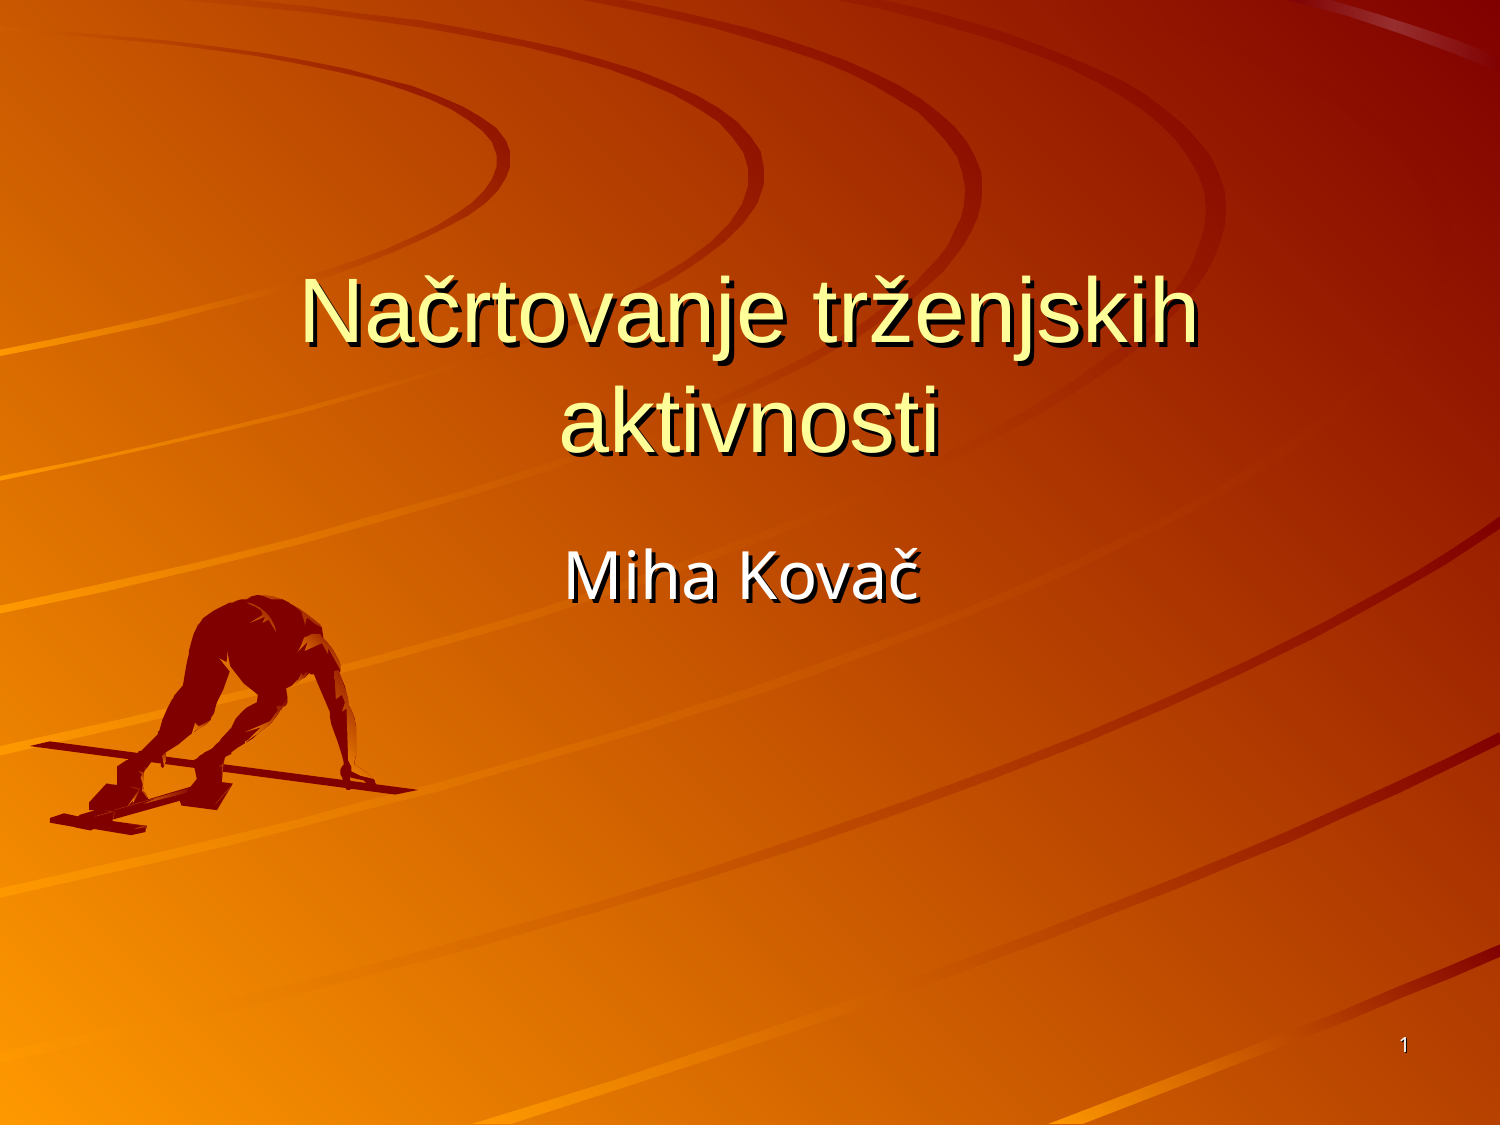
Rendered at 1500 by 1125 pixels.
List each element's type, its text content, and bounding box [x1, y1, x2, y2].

text_box <number> [1074, 1024, 1426, 1103]
title Načrtovanje trženjskih aktivnosti [112, 237, 1388, 479]
text_box Miha Kovač [225, 525, 1276, 814]
